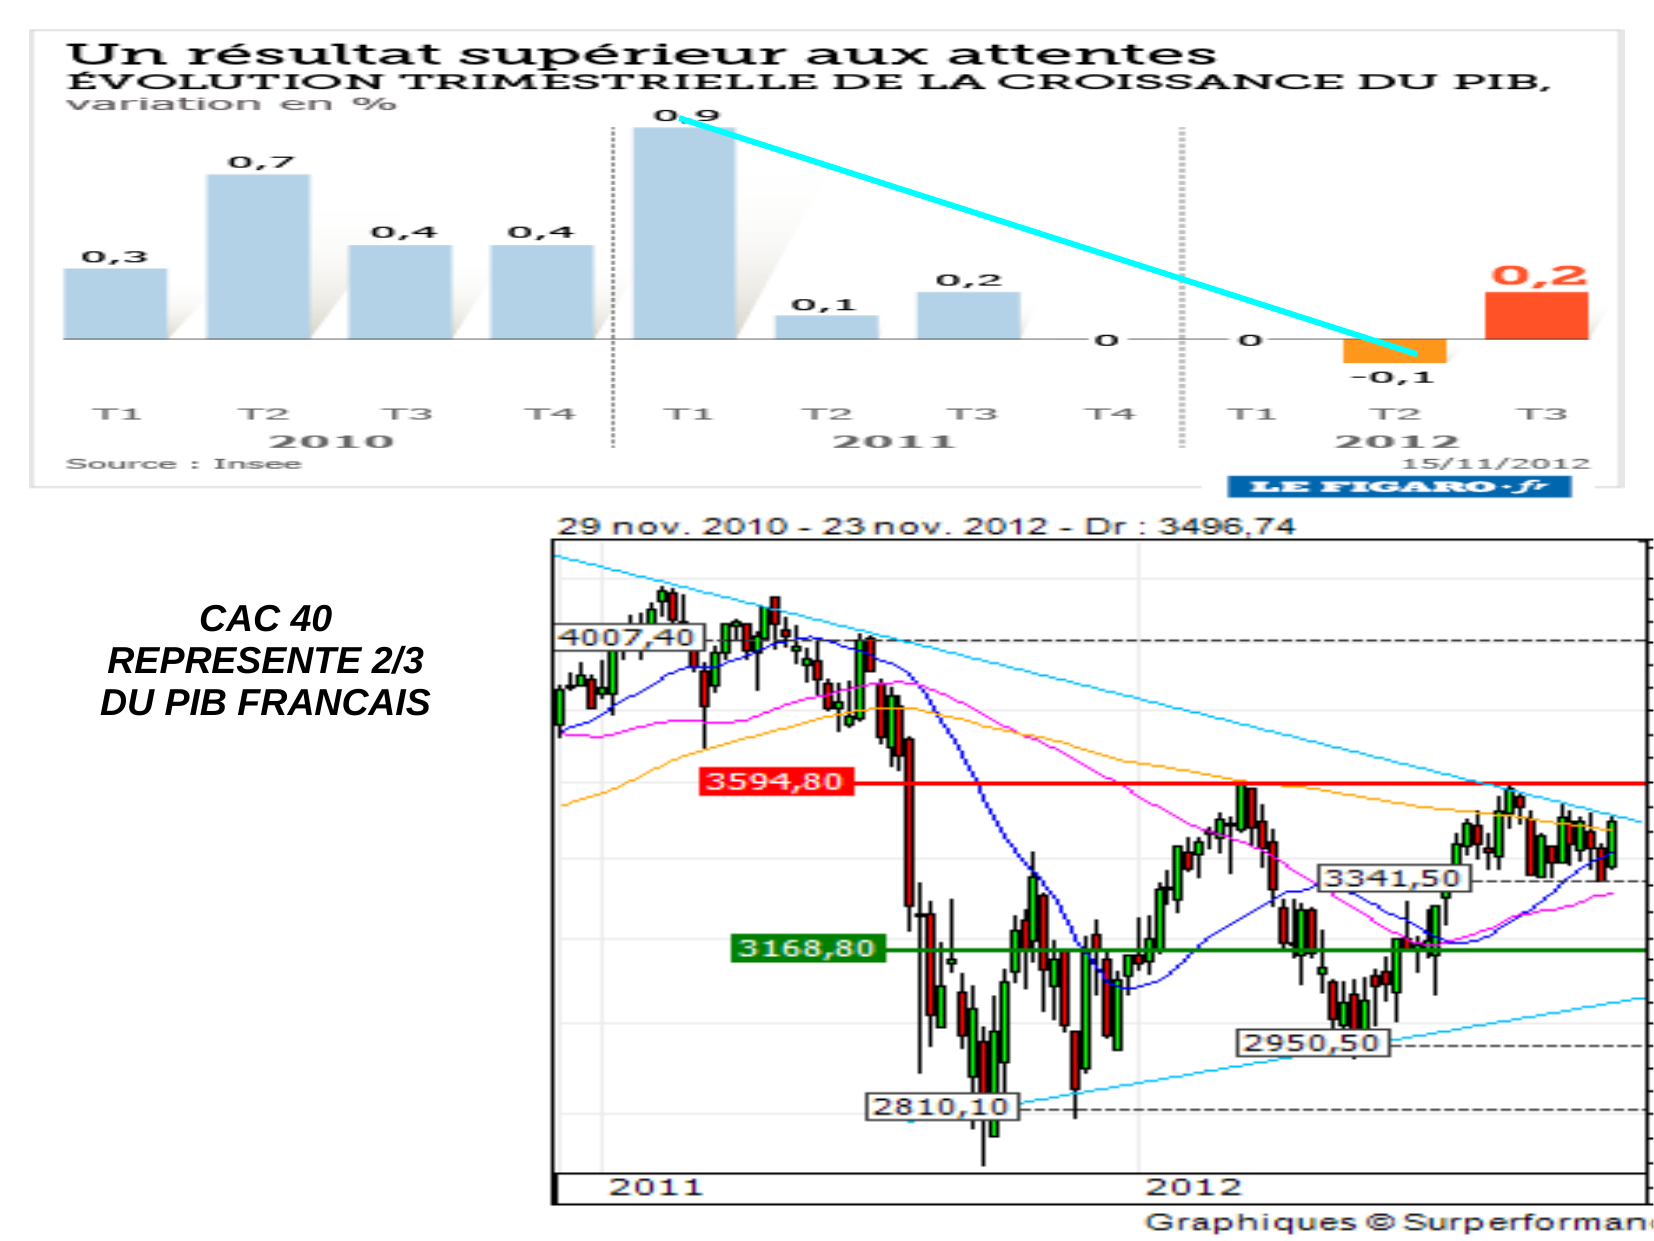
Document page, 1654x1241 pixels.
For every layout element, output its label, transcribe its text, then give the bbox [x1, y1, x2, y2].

text_box CAC 40 REPRESENTE 2/3 DU PIB FRANCAIS [59, 590, 473, 735]
picture [29, 29, 1654, 1241]
